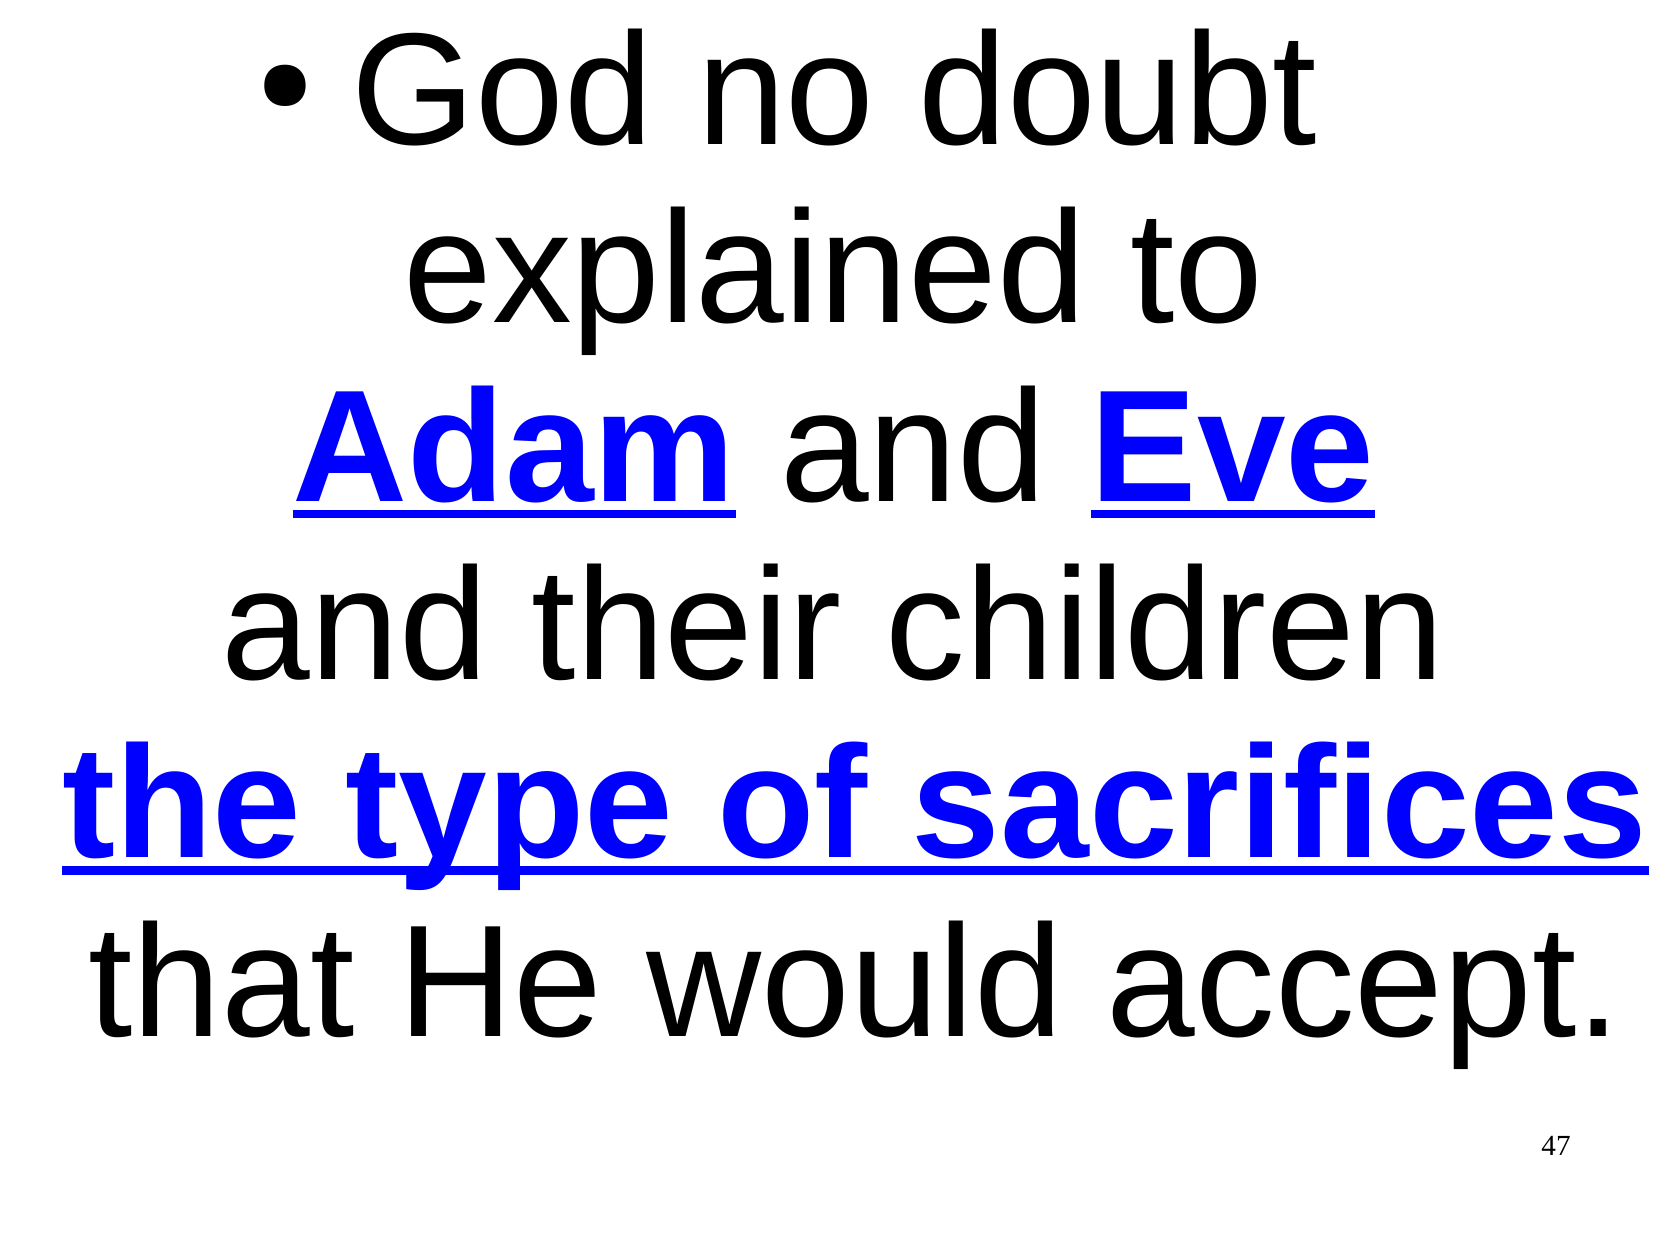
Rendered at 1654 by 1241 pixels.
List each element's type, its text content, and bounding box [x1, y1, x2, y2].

list God no doubt explained to Adam and Eve and their children the type of sacrifices that He would accept. [0, 0, 1651, 1238]
